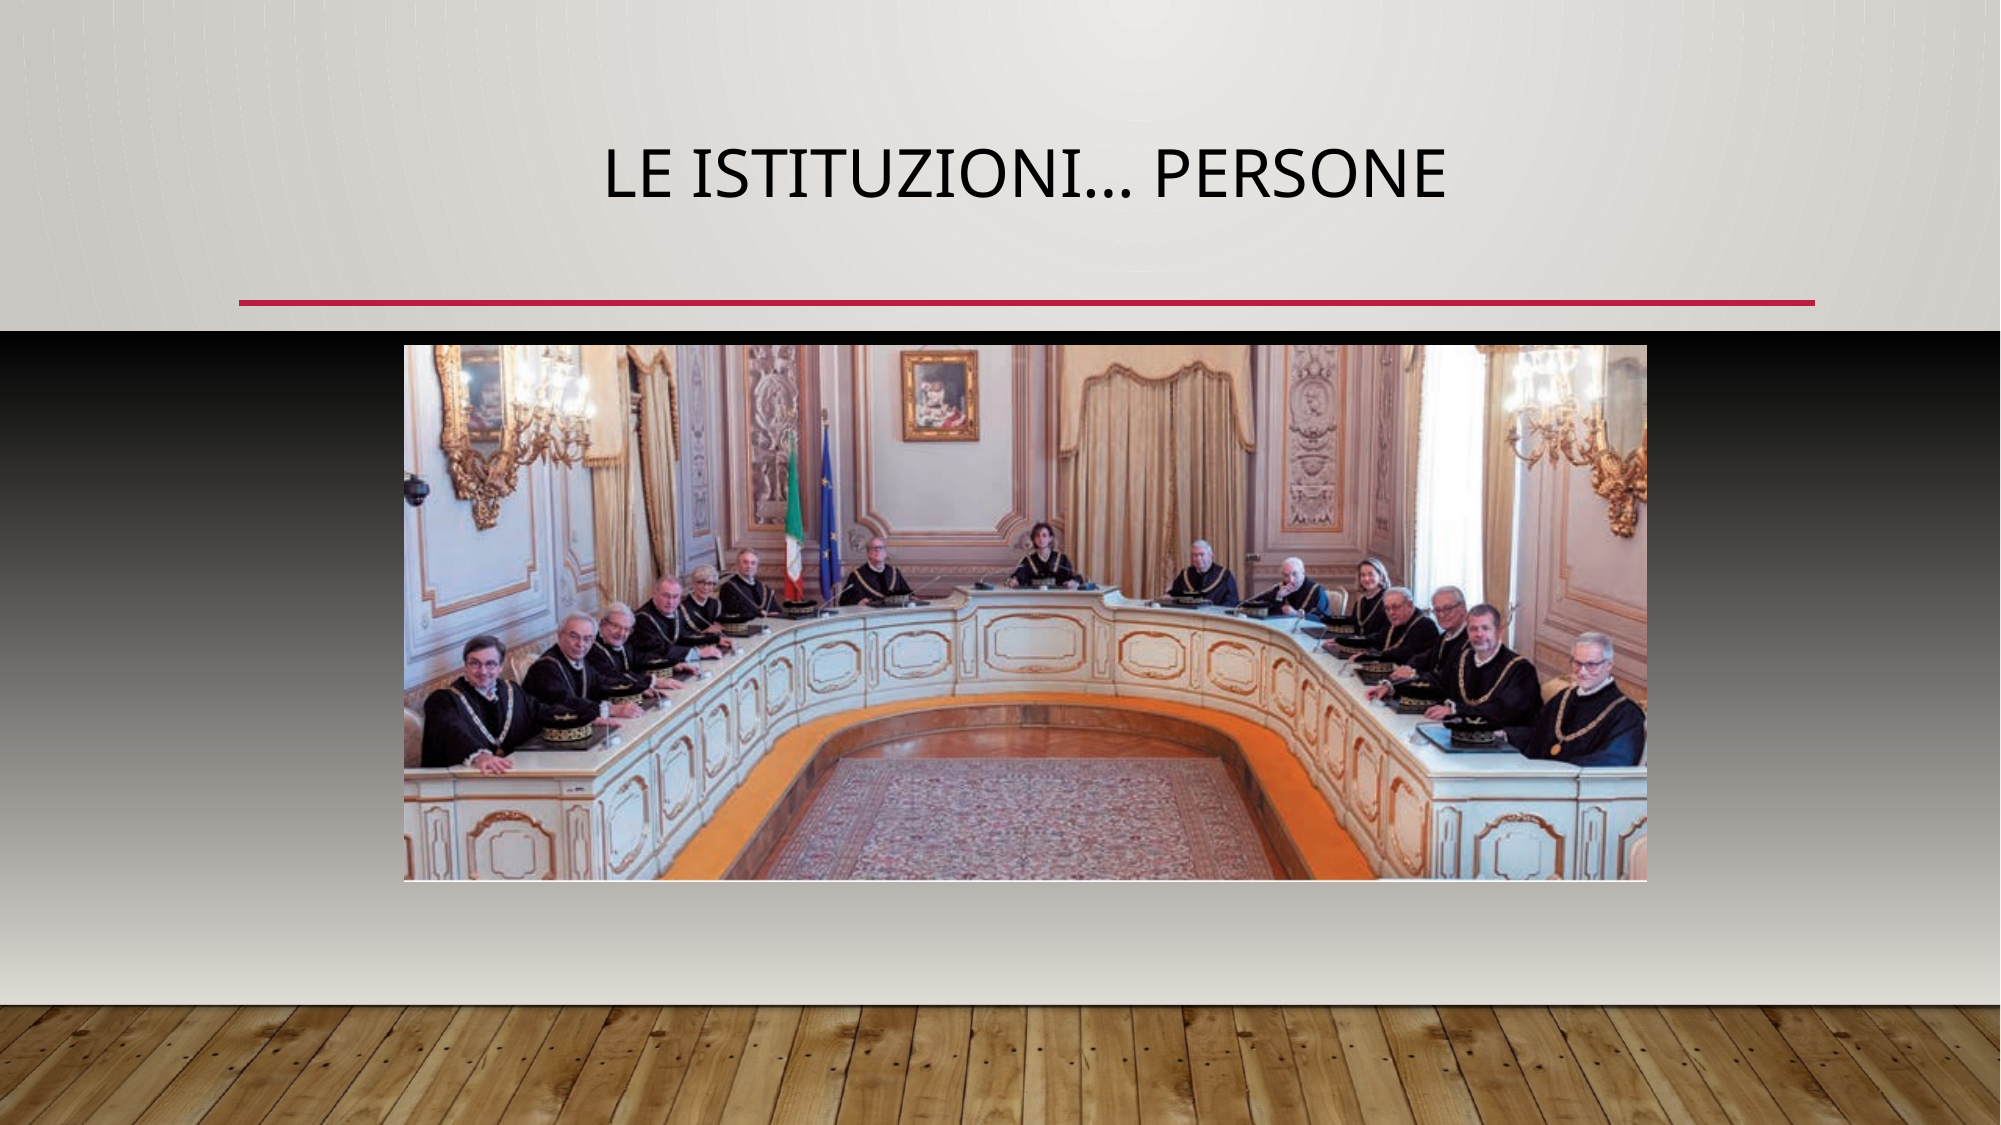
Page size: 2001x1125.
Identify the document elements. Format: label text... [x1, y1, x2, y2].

picture [404, 345, 1647, 882]
title Le istituzioni… PERSONE [238, 131, 1814, 305]
